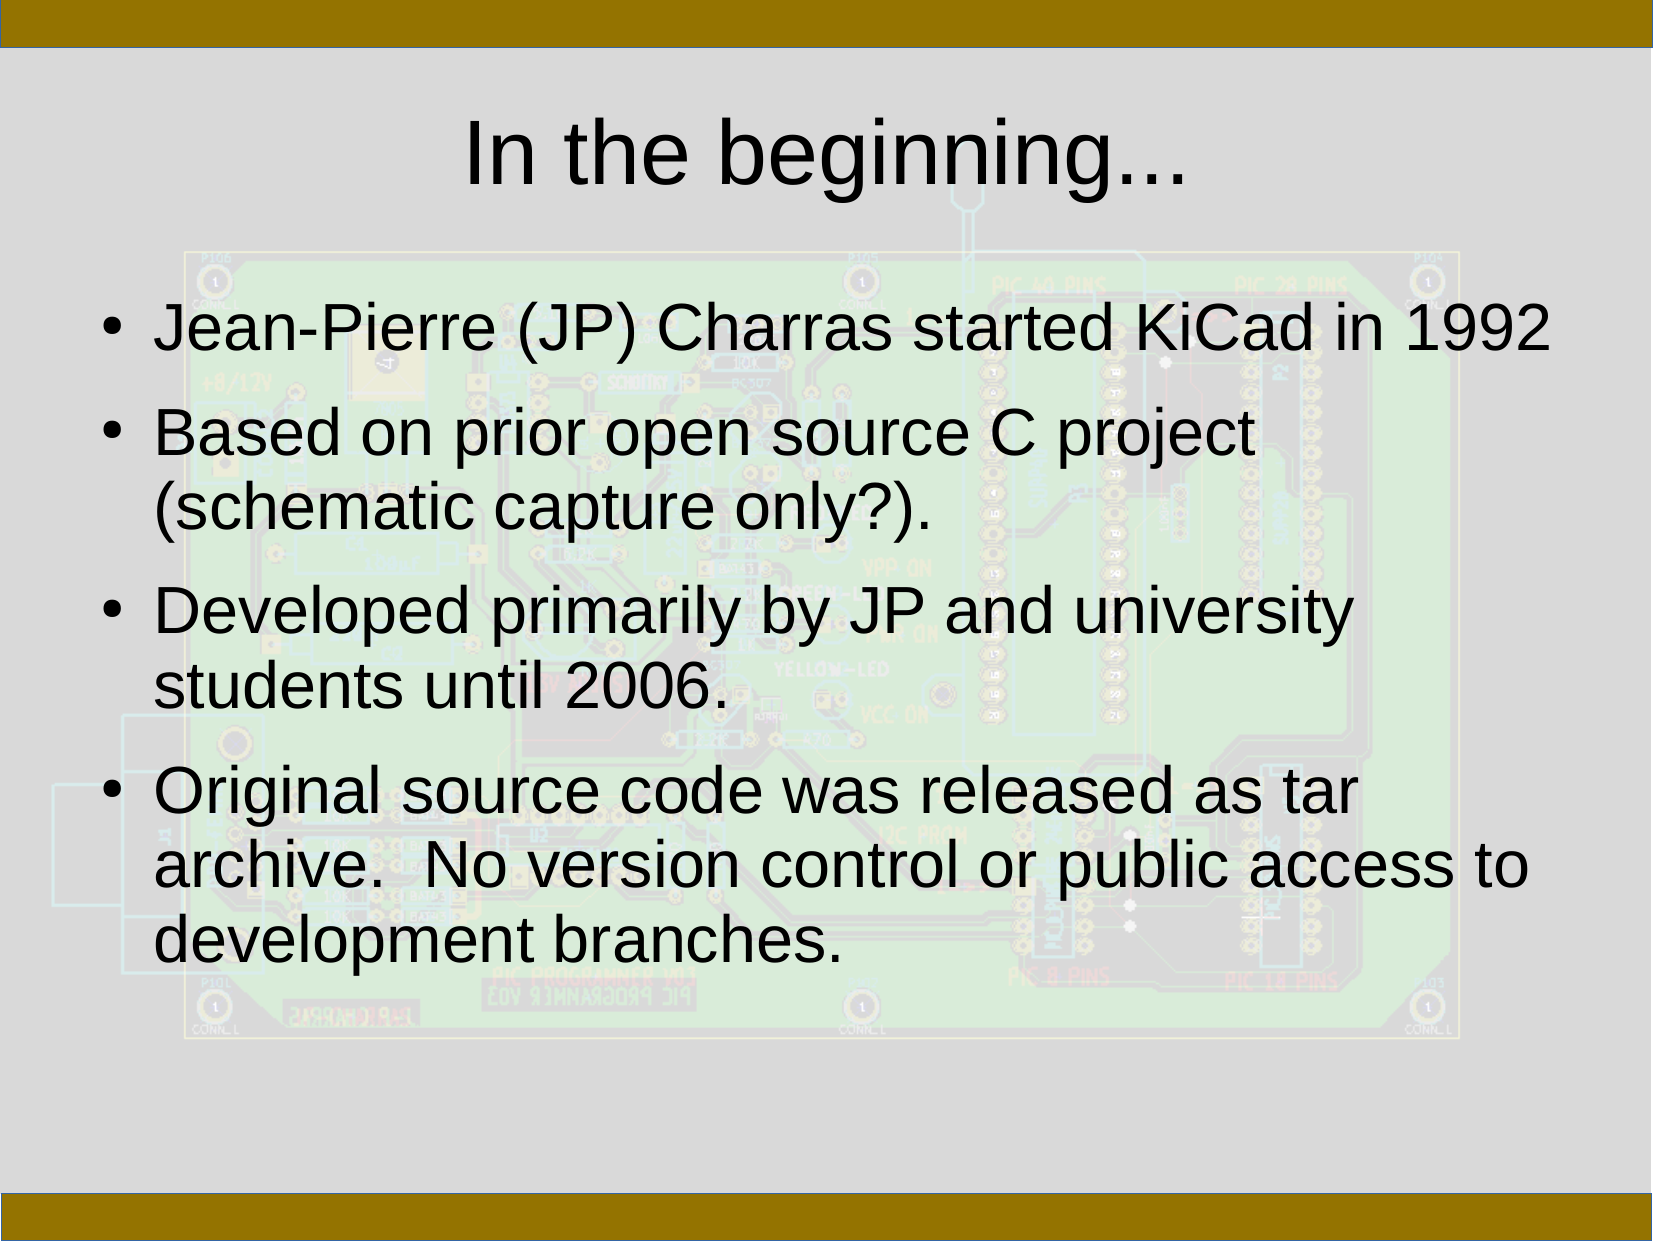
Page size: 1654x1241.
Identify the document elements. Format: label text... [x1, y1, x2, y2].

title In the beginning... [82, 49, 1571, 257]
picture [0, 48, 1651, 1194]
text_box [1, 1193, 1652, 1241]
text_box [0, 0, 1653, 48]
list Jean-Pierre (JP) Charras started KiCad in 1992 Based on prior open source C project (schematic capture only?). Developed primarily by JP and university students until 2006. Original source code was released as tar archive. No version control or public access to development branches. [82, 290, 1571, 1010]
